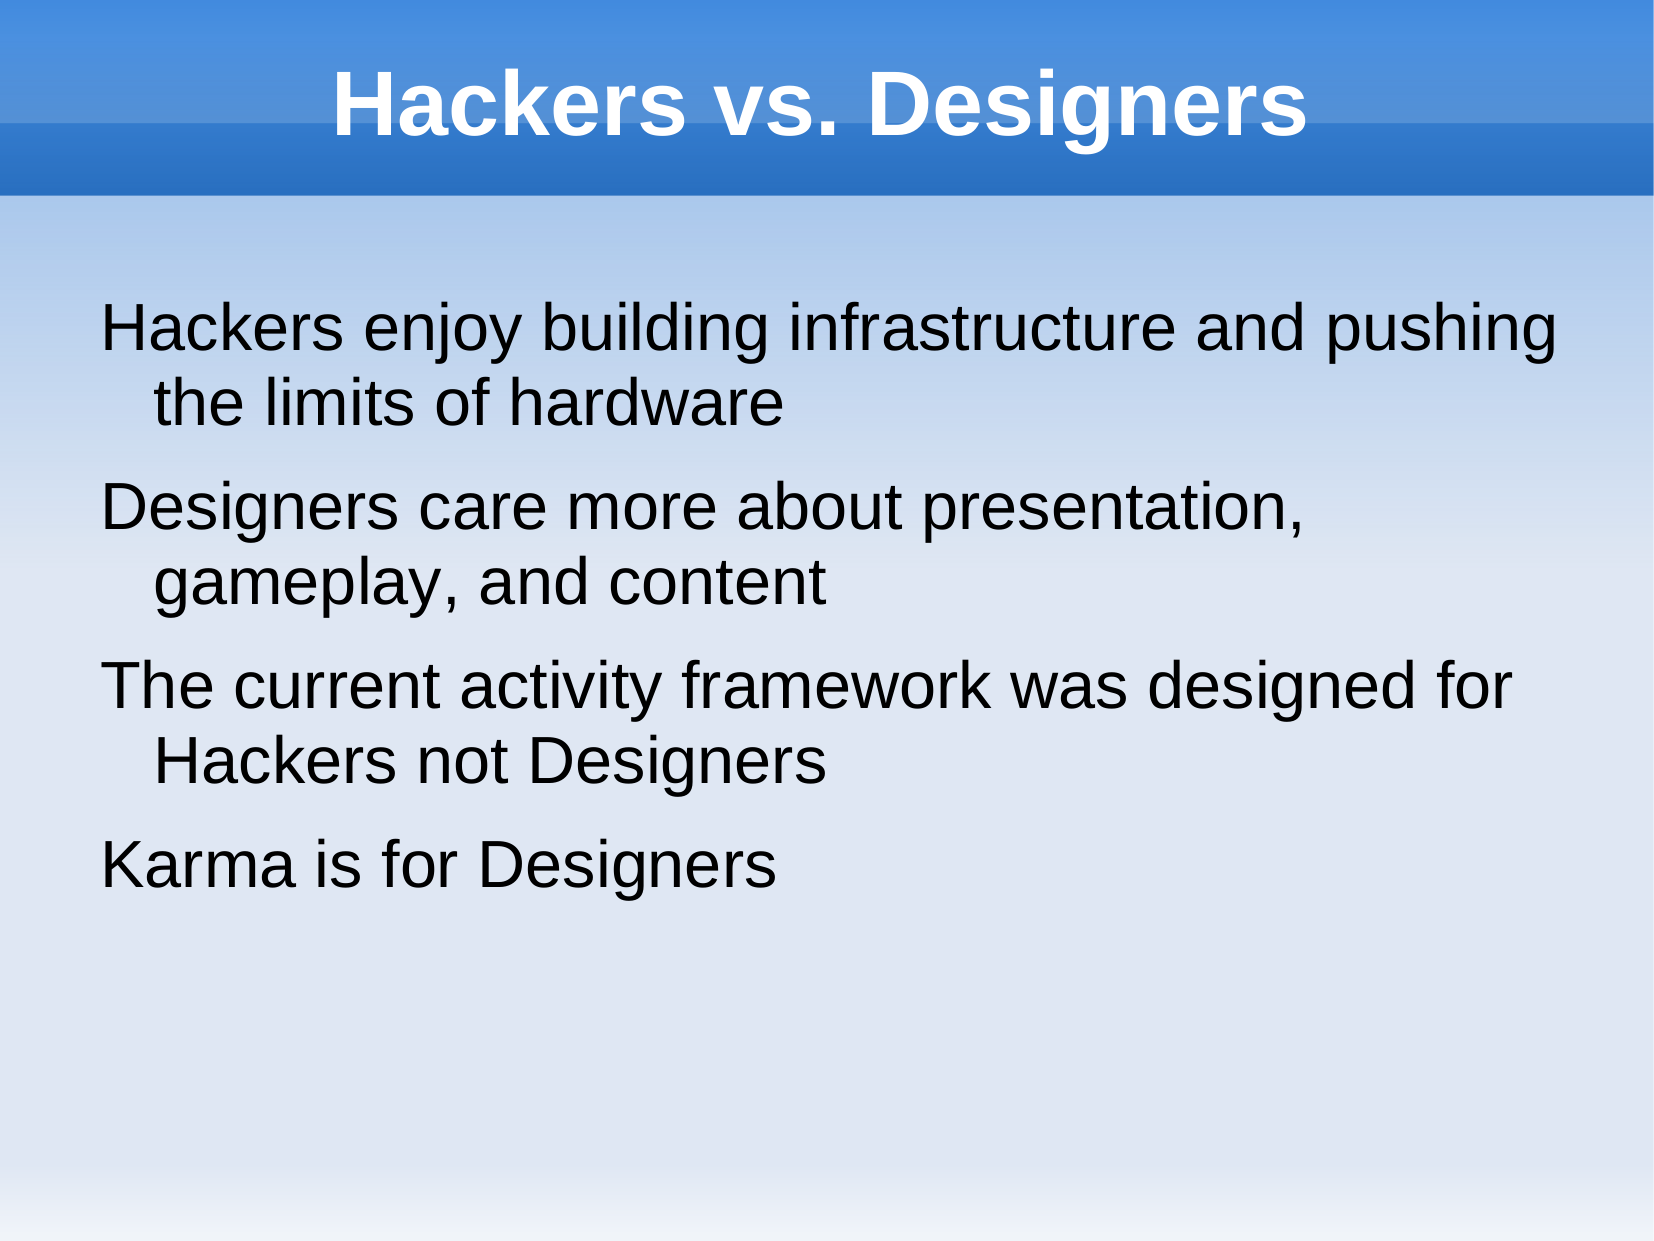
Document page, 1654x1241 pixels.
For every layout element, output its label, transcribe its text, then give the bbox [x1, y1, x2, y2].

list Hackers enjoy building infrastructure and pushing the limits of hardware Designers care more about presentation, gameplay, and content The current activity framework was designed for Hackers not Designers Karma is for Designers [82, 290, 1571, 1094]
picture [0, 0, 1654, 1241]
title Hackers vs. Designers [76, 7, 1565, 200]
